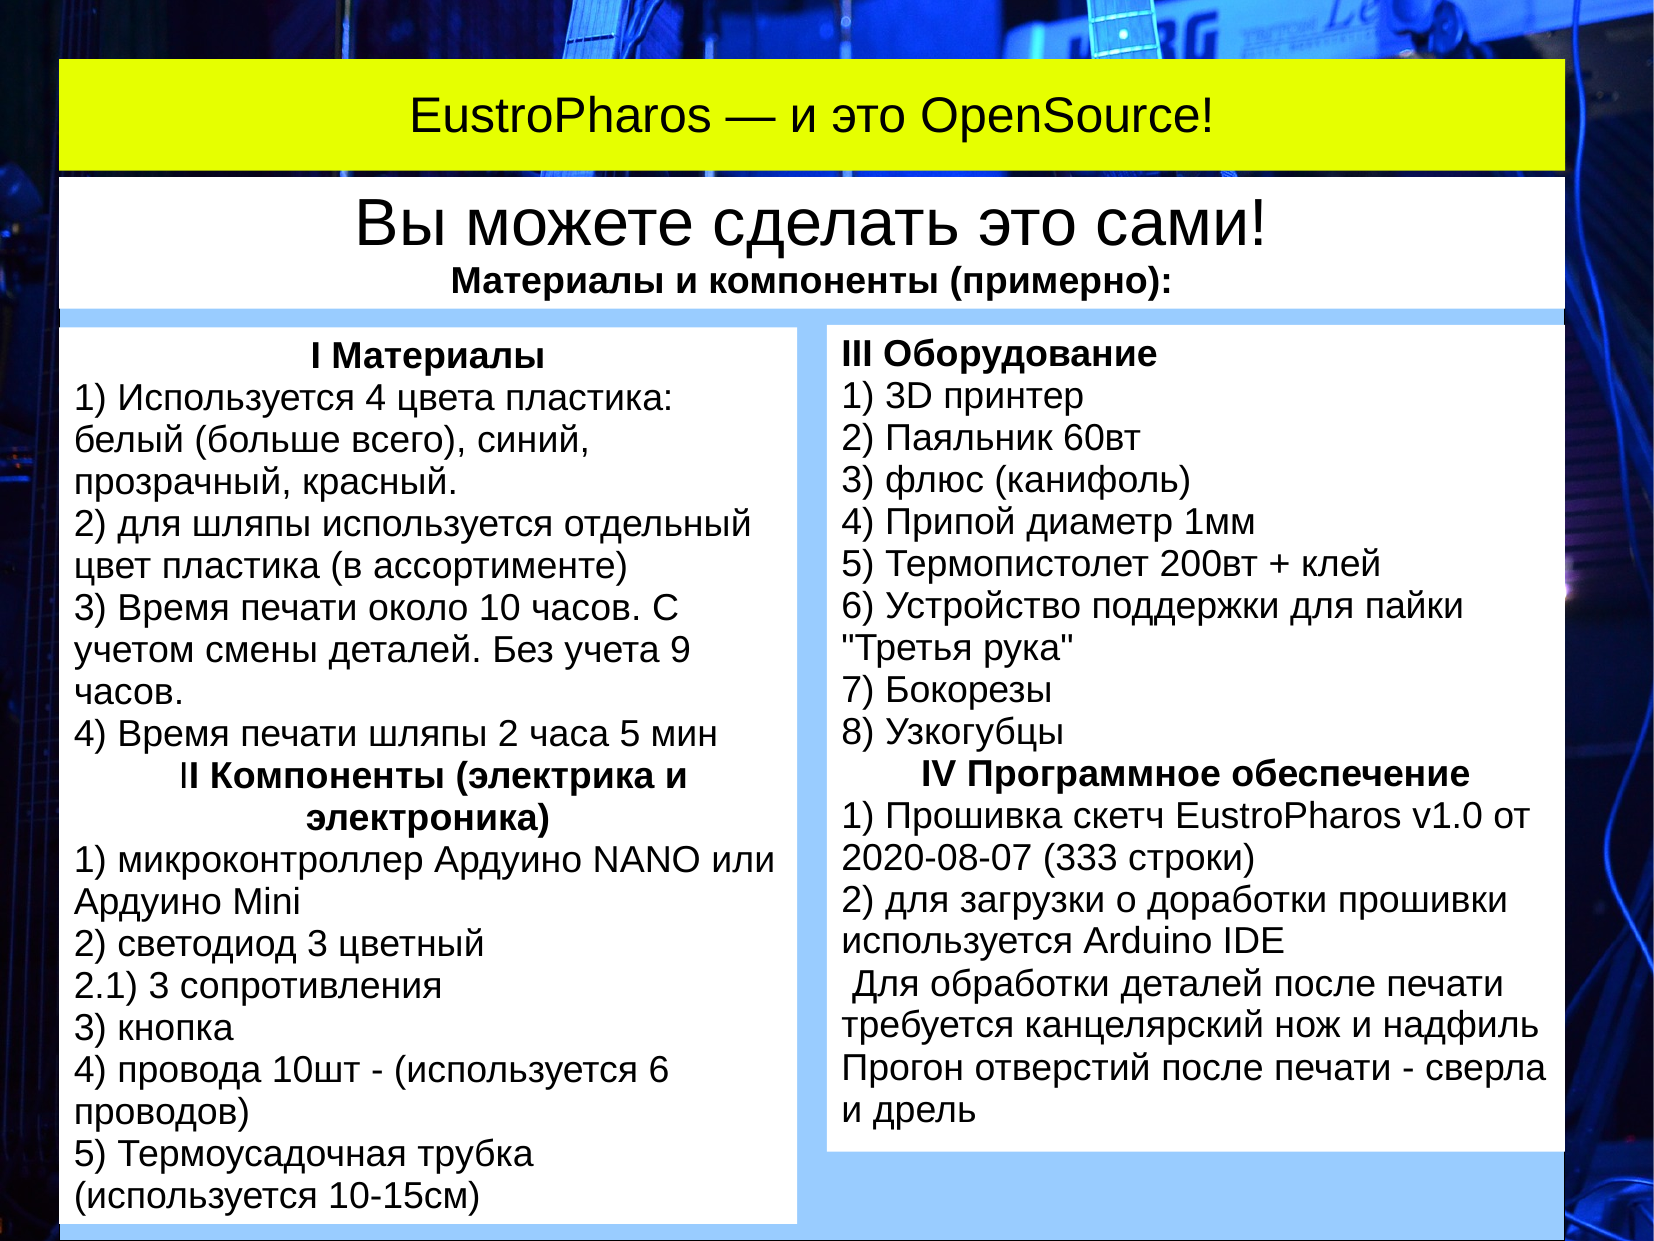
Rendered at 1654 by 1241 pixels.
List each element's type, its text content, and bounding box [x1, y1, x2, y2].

text_box Вы можете сделать это сами! Материалы и компоненты (примерно): [59, 177, 1565, 309]
title EustroPharos — и это OpenSource! [59, 59, 1566, 171]
picture [0, 0, 1654, 1241]
text_box [59, 309, 1565, 1241]
text_box I Материалы 1) Используется 4 цвета пластика: белый (больше всего), синий, прозрачный, красный. 2) для шляпы используется отдельный цвет пластика (в ассортименте) 3) Время печати около 10 часов. С учетом смены деталей. Без учета 9 часов. 4) Время печати шляпы 2 часа 5 мин II Компоненты (электрика и электроника) 1) микроконтроллер Ардуино NANO или Ардуино Mini 2) светодиод 3 цветный 2.1) 3 сопротивления 3) кнопка 4) провода 10шт - (используется 6 проводов) 5) Термоусадочная трубка (используется 10-15см) [59, 327, 798, 1224]
text_box III Оборудование 1) 3D принтер 2) Паяльник 60вт 3) флюс (канифоль) 4) Припой диаметр 1мм 5) Термопистолет 200вт + клей 6) Устройство поддержки для пайки "Третья рука" 7) Бокорезы 8) Узкогубцы IV Программное обеспечение 1) Прошивка скетч EustroPharos v1.0 от 2020-08-07 (333 строки) 2) для загрузки о доработки прошивки используется Arduino IDE Для обработки деталей после печати требуется канцелярский нож и надфиль Прогон отверстий после печати - сверла и дрель [826, 324, 1565, 1152]
